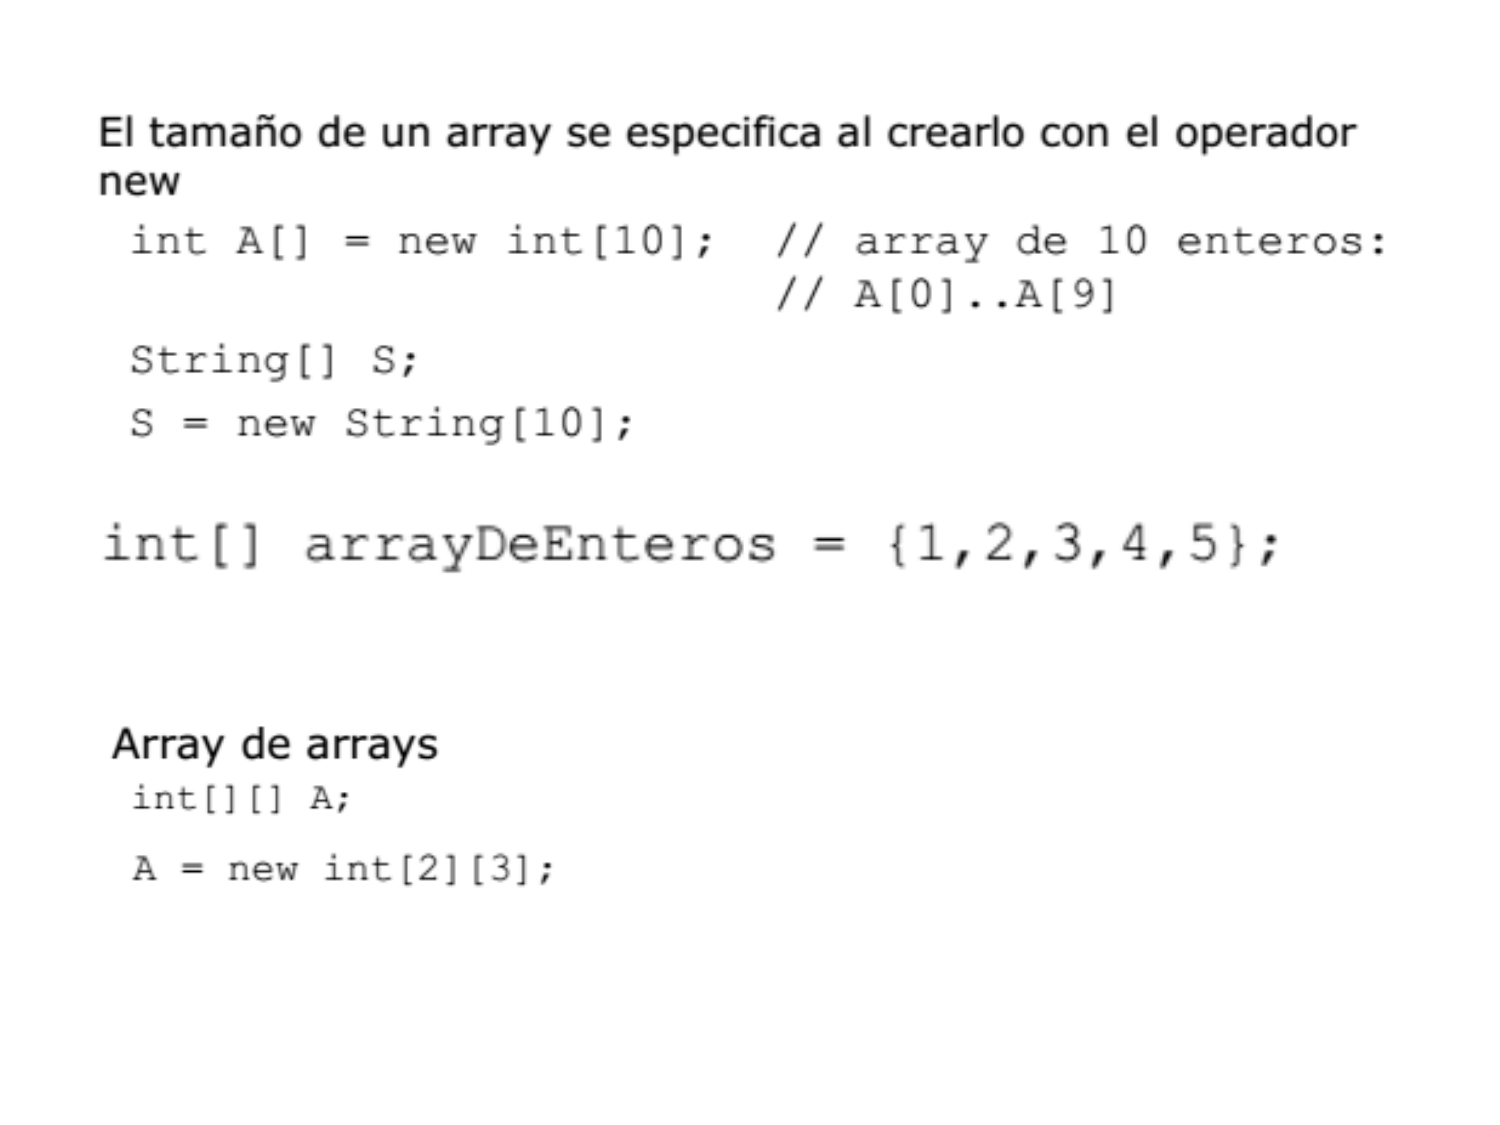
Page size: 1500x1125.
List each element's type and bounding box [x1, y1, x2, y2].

picture [94, 511, 1302, 595]
picture [104, 716, 480, 832]
picture [100, 837, 654, 917]
picture [97, 113, 1398, 480]
